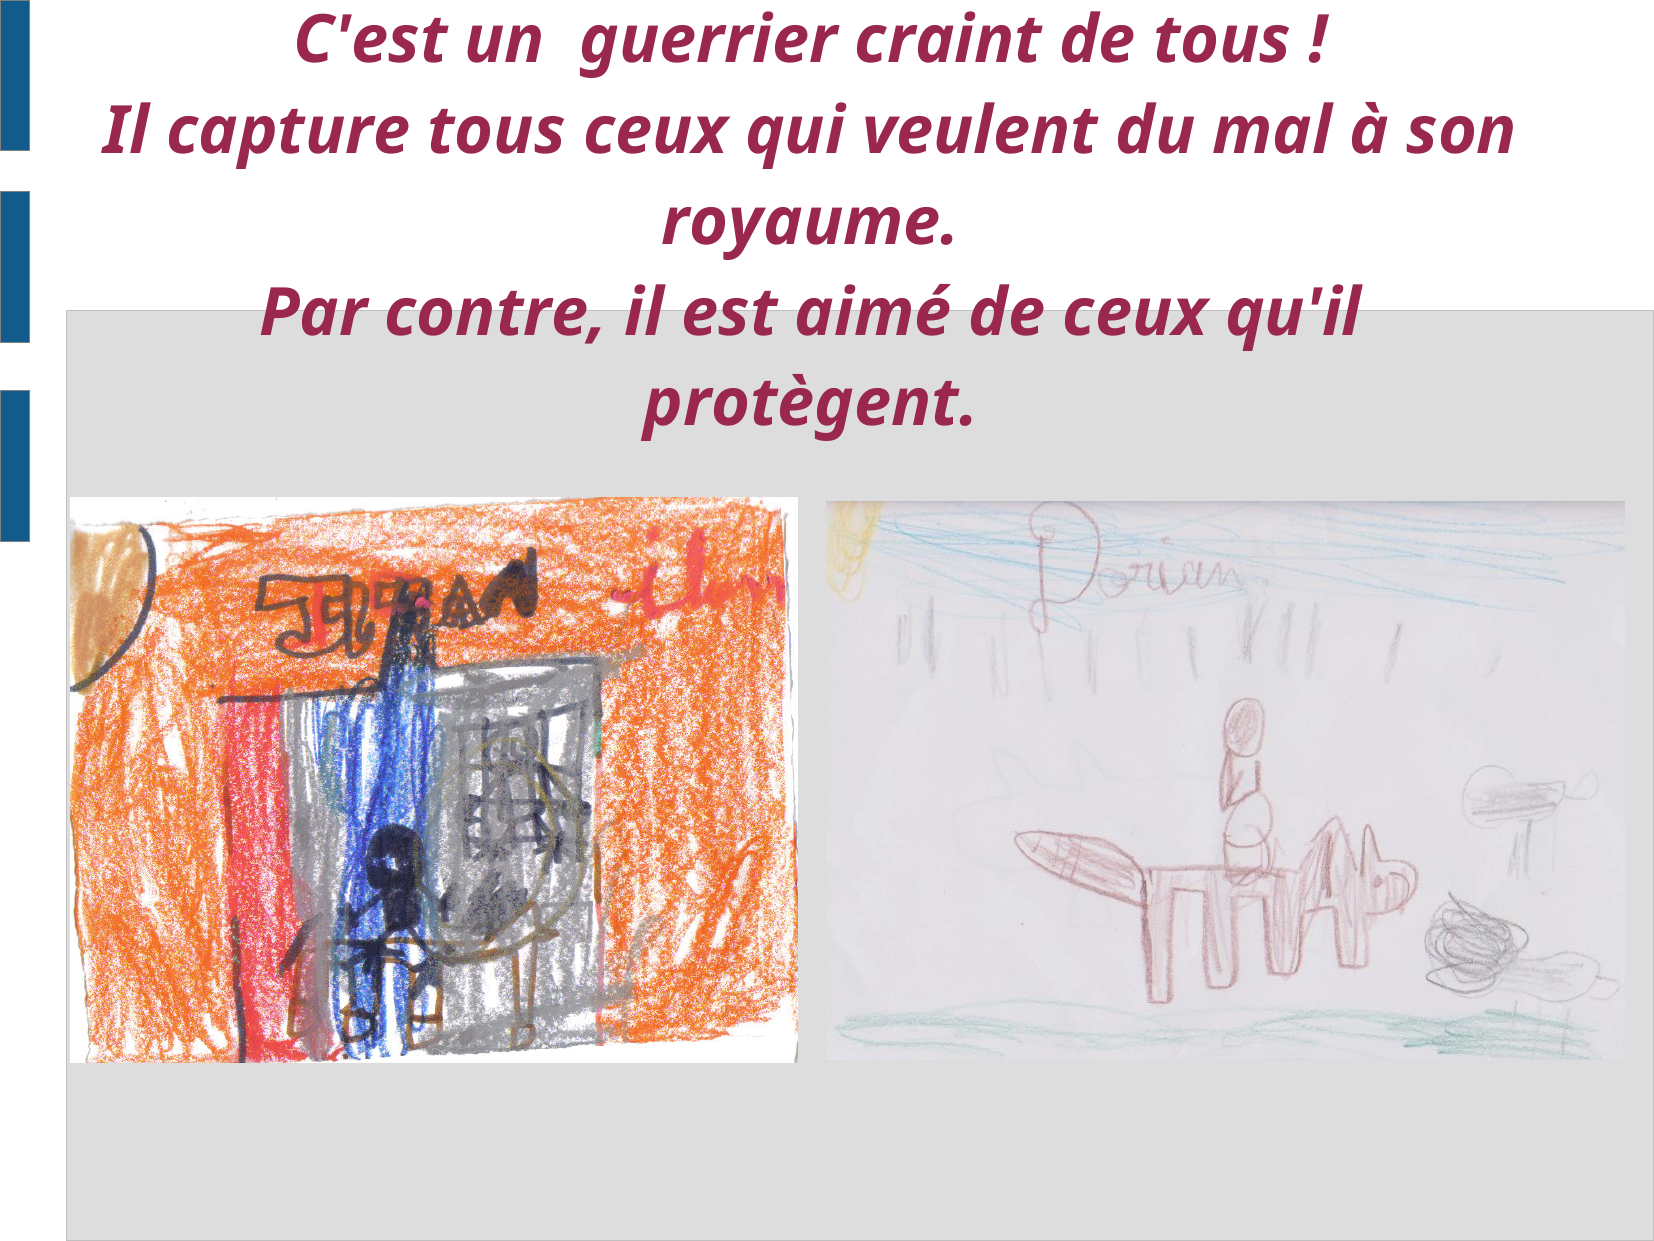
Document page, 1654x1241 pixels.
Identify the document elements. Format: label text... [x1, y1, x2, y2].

picture [826, 501, 1625, 1061]
title C'est un guerrier craint de tous ! Il capture tous ceux qui veulent du mal à son royaume. Par contre, il est aimé de ceux qu'il protègent. [88, 24, 1534, 413]
picture [70, 497, 798, 1063]
